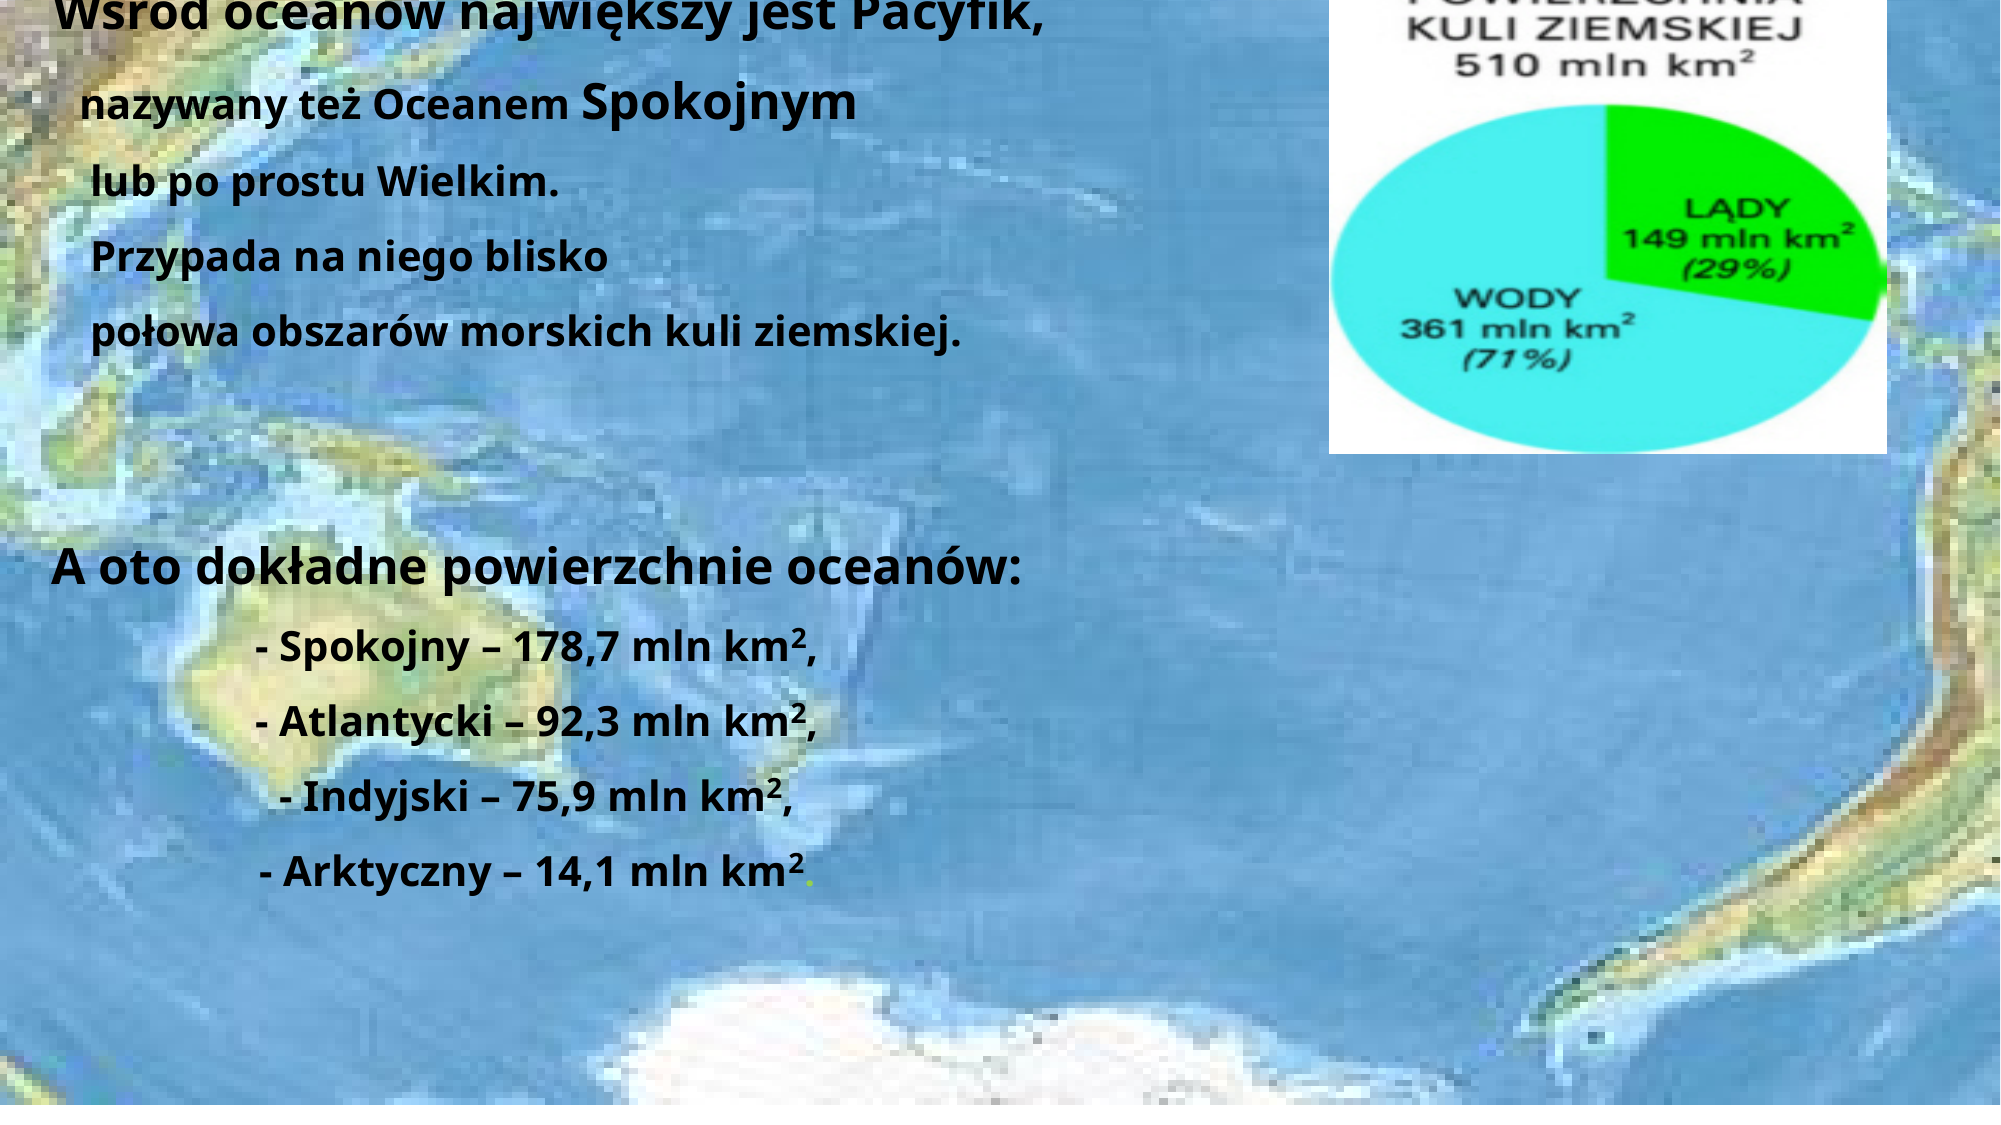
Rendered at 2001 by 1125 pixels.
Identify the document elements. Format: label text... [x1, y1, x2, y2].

picture [1329, 0, 1887, 454]
text_box Wśród oceanów największy jest Pacyfik, nazywany też Oceanem Spokojnym lub po prostu Wielkim. Przypada na niego blisko połowa obszarów morskich kuli ziemskiej. A oto dokładne powierzchnie oceanów: - Spokojny – 178,7 mln km2, - Atlantycki – 92,3 mln km2, - Indyjski – 75,9 mln km2, - Arktyczny – 14,1 mln km2. [0, 0, 2000, 1105]
